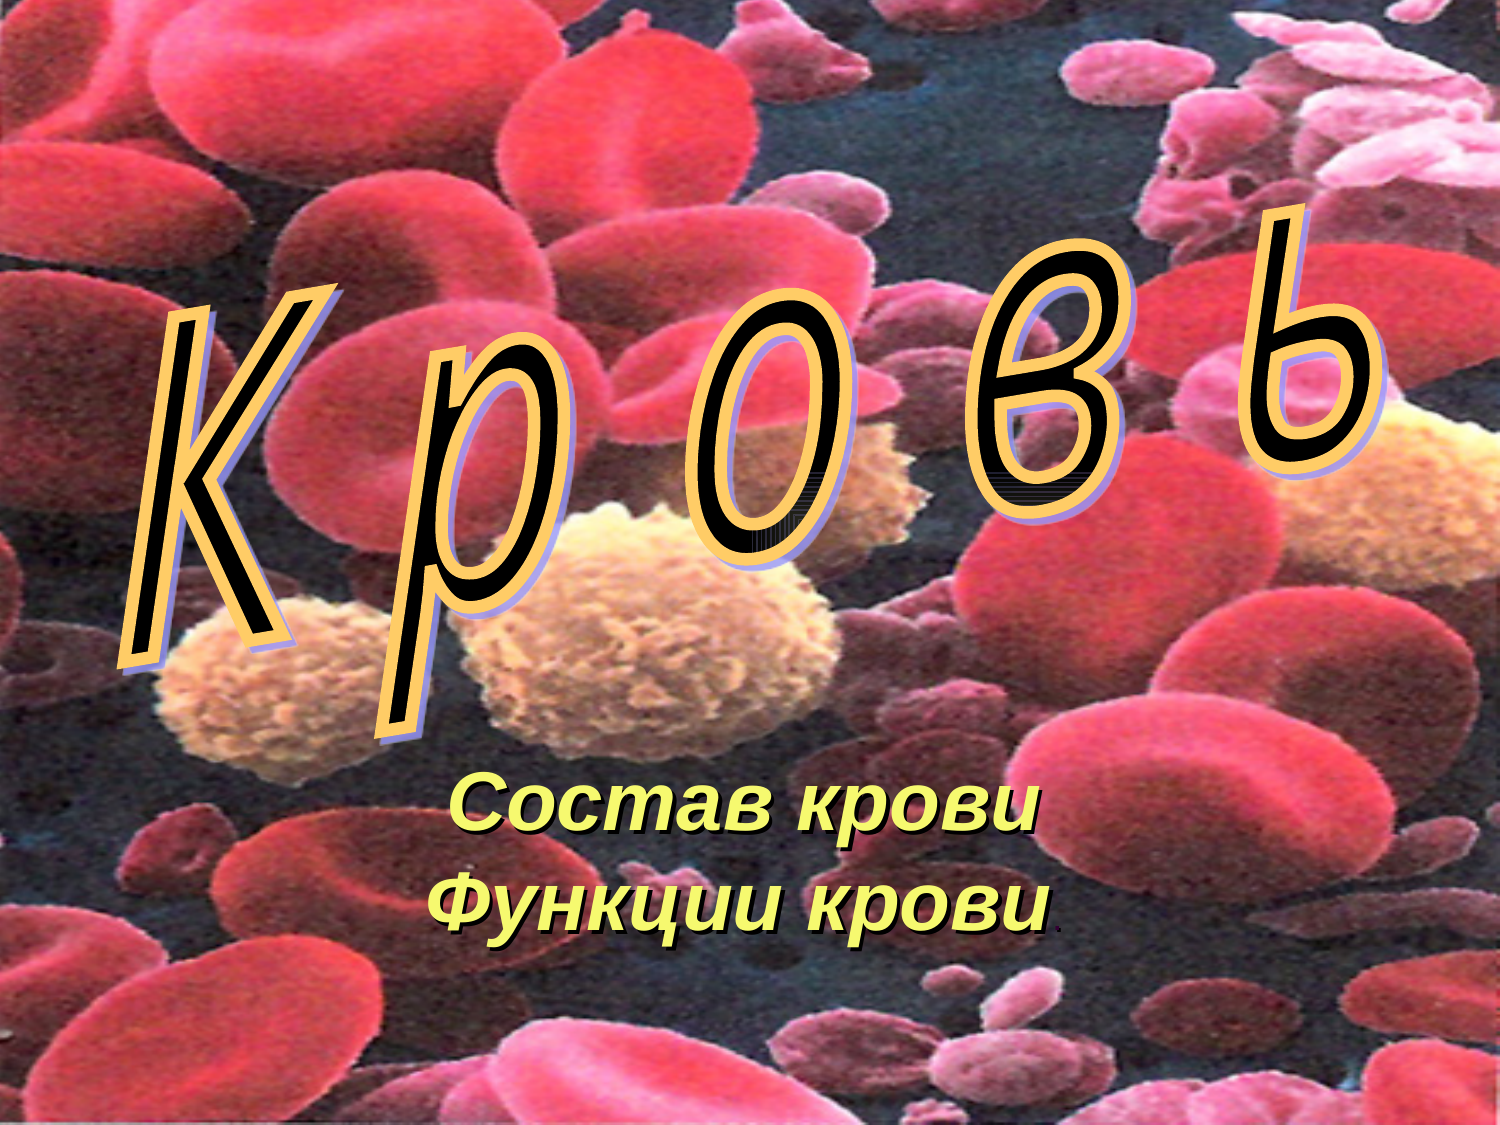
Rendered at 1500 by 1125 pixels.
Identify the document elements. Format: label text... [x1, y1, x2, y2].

text_box Кровь [971, 244, 1125, 513]
text_box Кровь [691, 294, 847, 560]
text_box Кровь [123, 291, 326, 662]
text_box Состав крови Функции крови. [407, 739, 1081, 955]
text_box Кровь [1244, 210, 1376, 469]
picture [0, 0, 1500, 1125]
text_box Кровь [381, 338, 564, 732]
